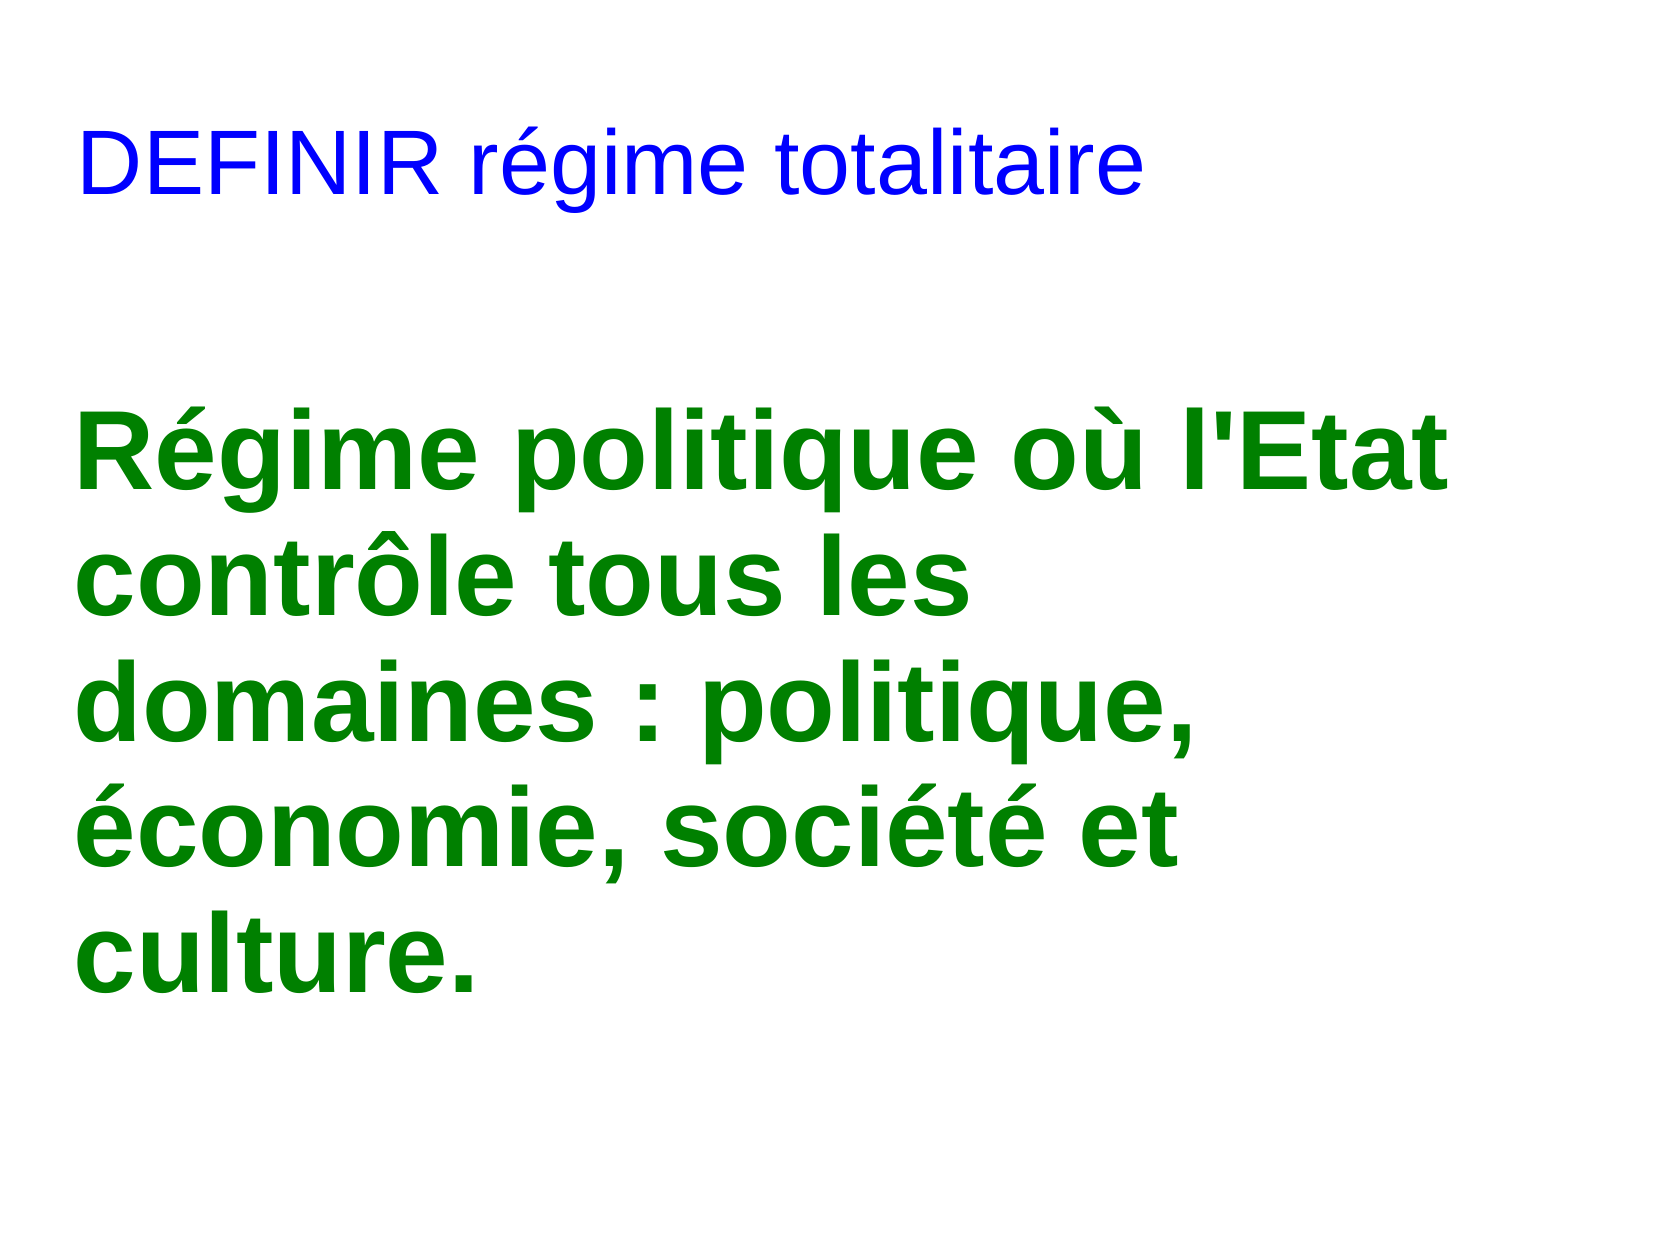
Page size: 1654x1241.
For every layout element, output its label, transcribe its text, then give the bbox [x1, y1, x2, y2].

title DEFINIR régime totalitaire [76, 67, 1565, 260]
text_box Régime politique où l'Etat contrôle tous les domaines : politique, économie, société et culture. [59, 380, 1595, 1024]
